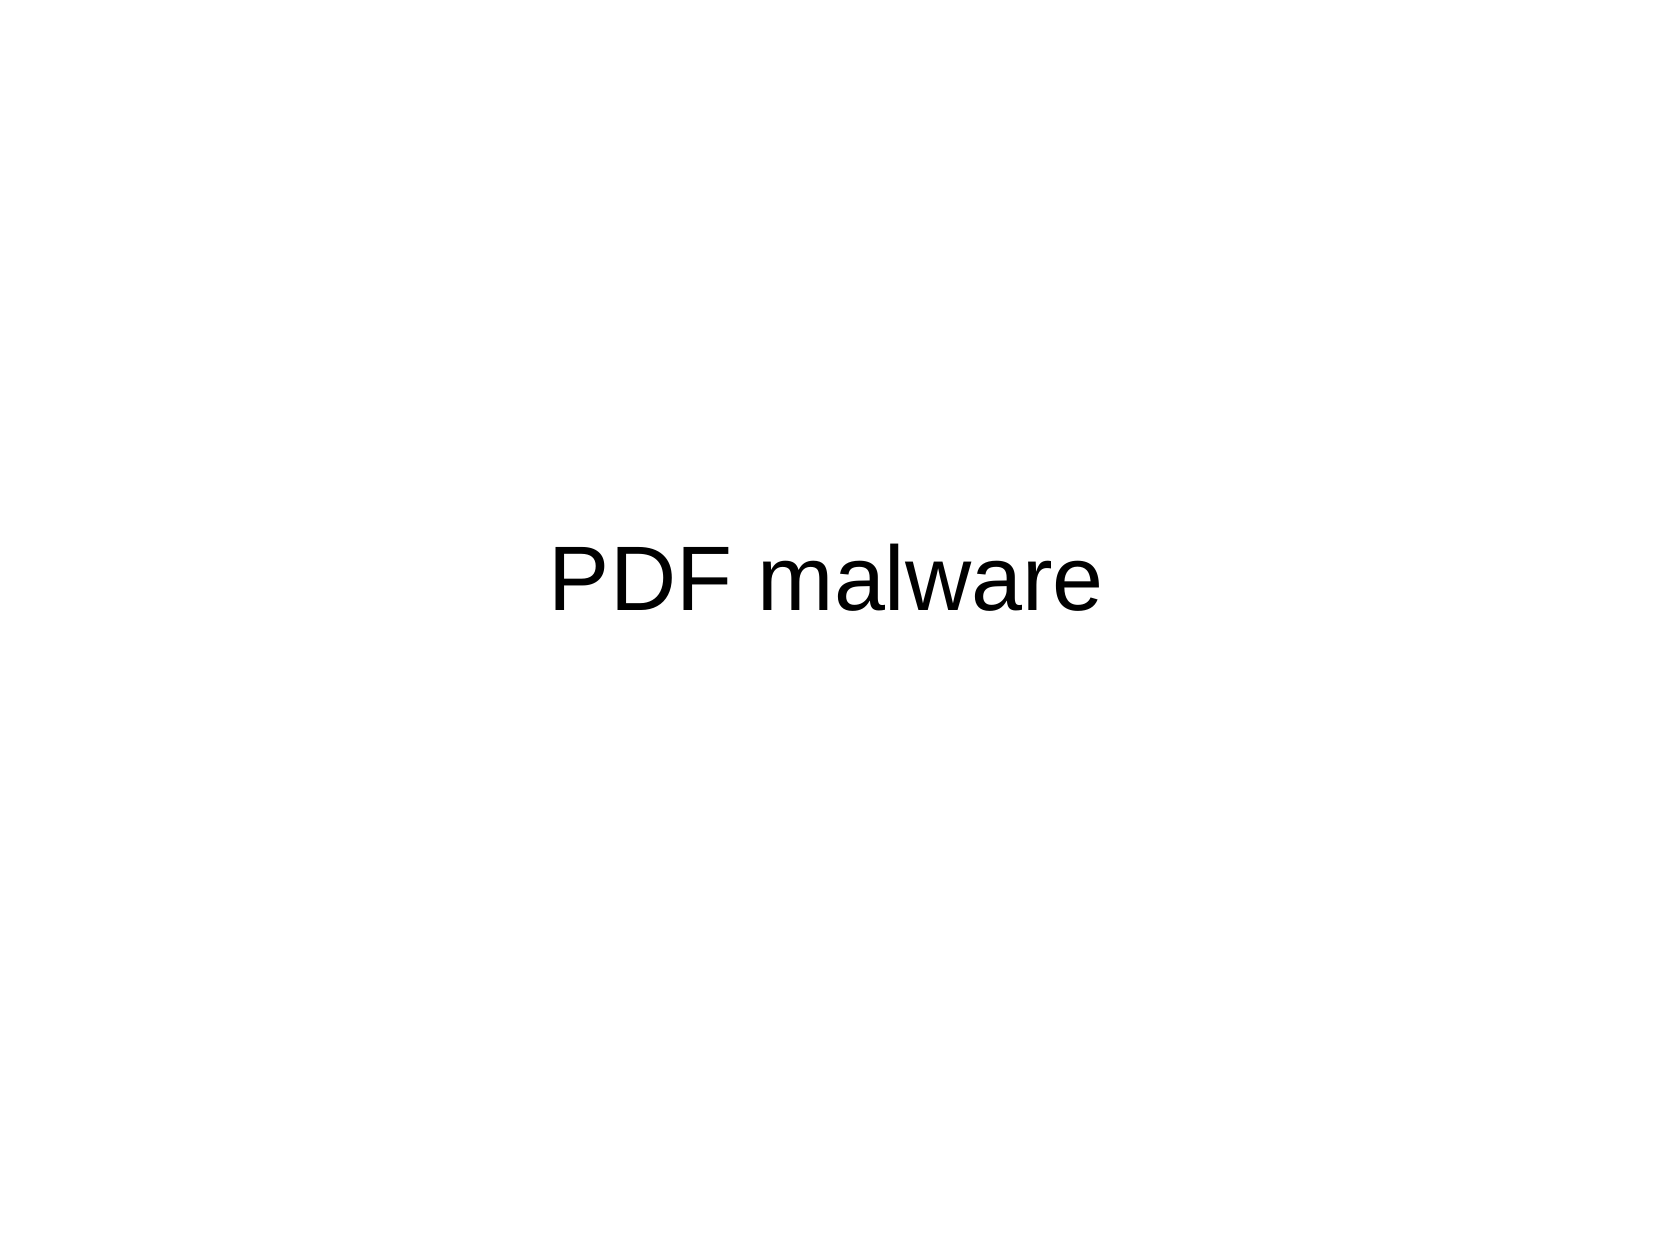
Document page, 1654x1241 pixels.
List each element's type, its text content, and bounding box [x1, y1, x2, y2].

subtitle PDF malware [82, 49, 1571, 1109]
